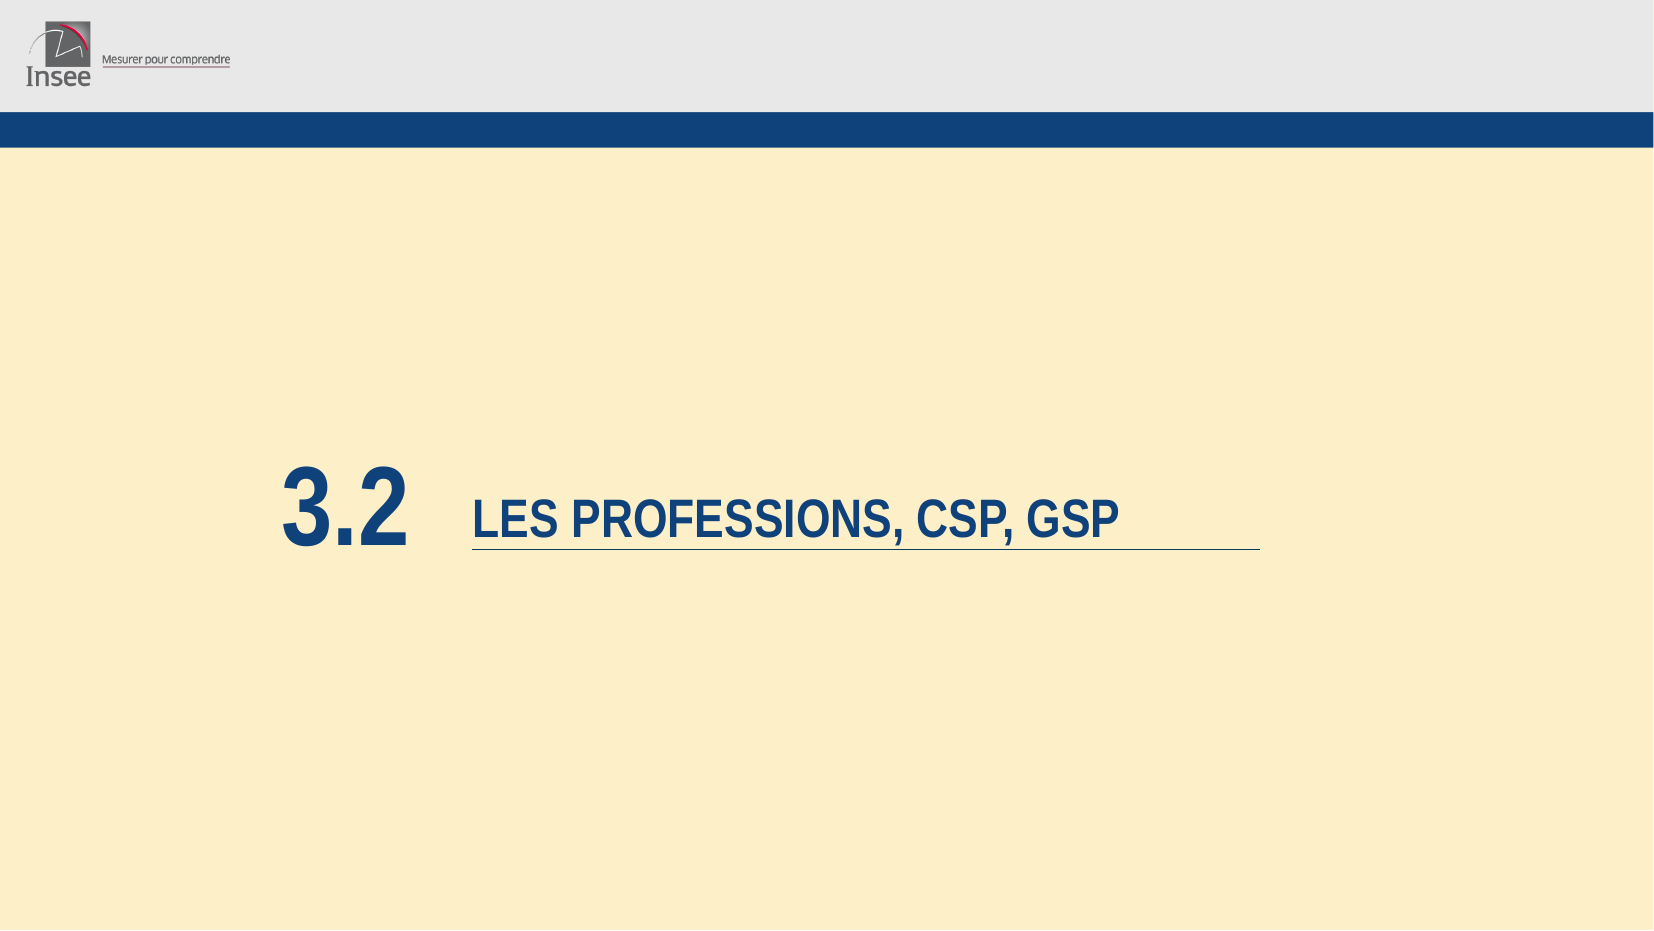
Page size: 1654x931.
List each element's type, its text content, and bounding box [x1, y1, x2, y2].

picture [23, 0, 230, 89]
text_box 3.2 [230, 389, 461, 621]
title Les professions, csp, gsp [472, 401, 1359, 550]
